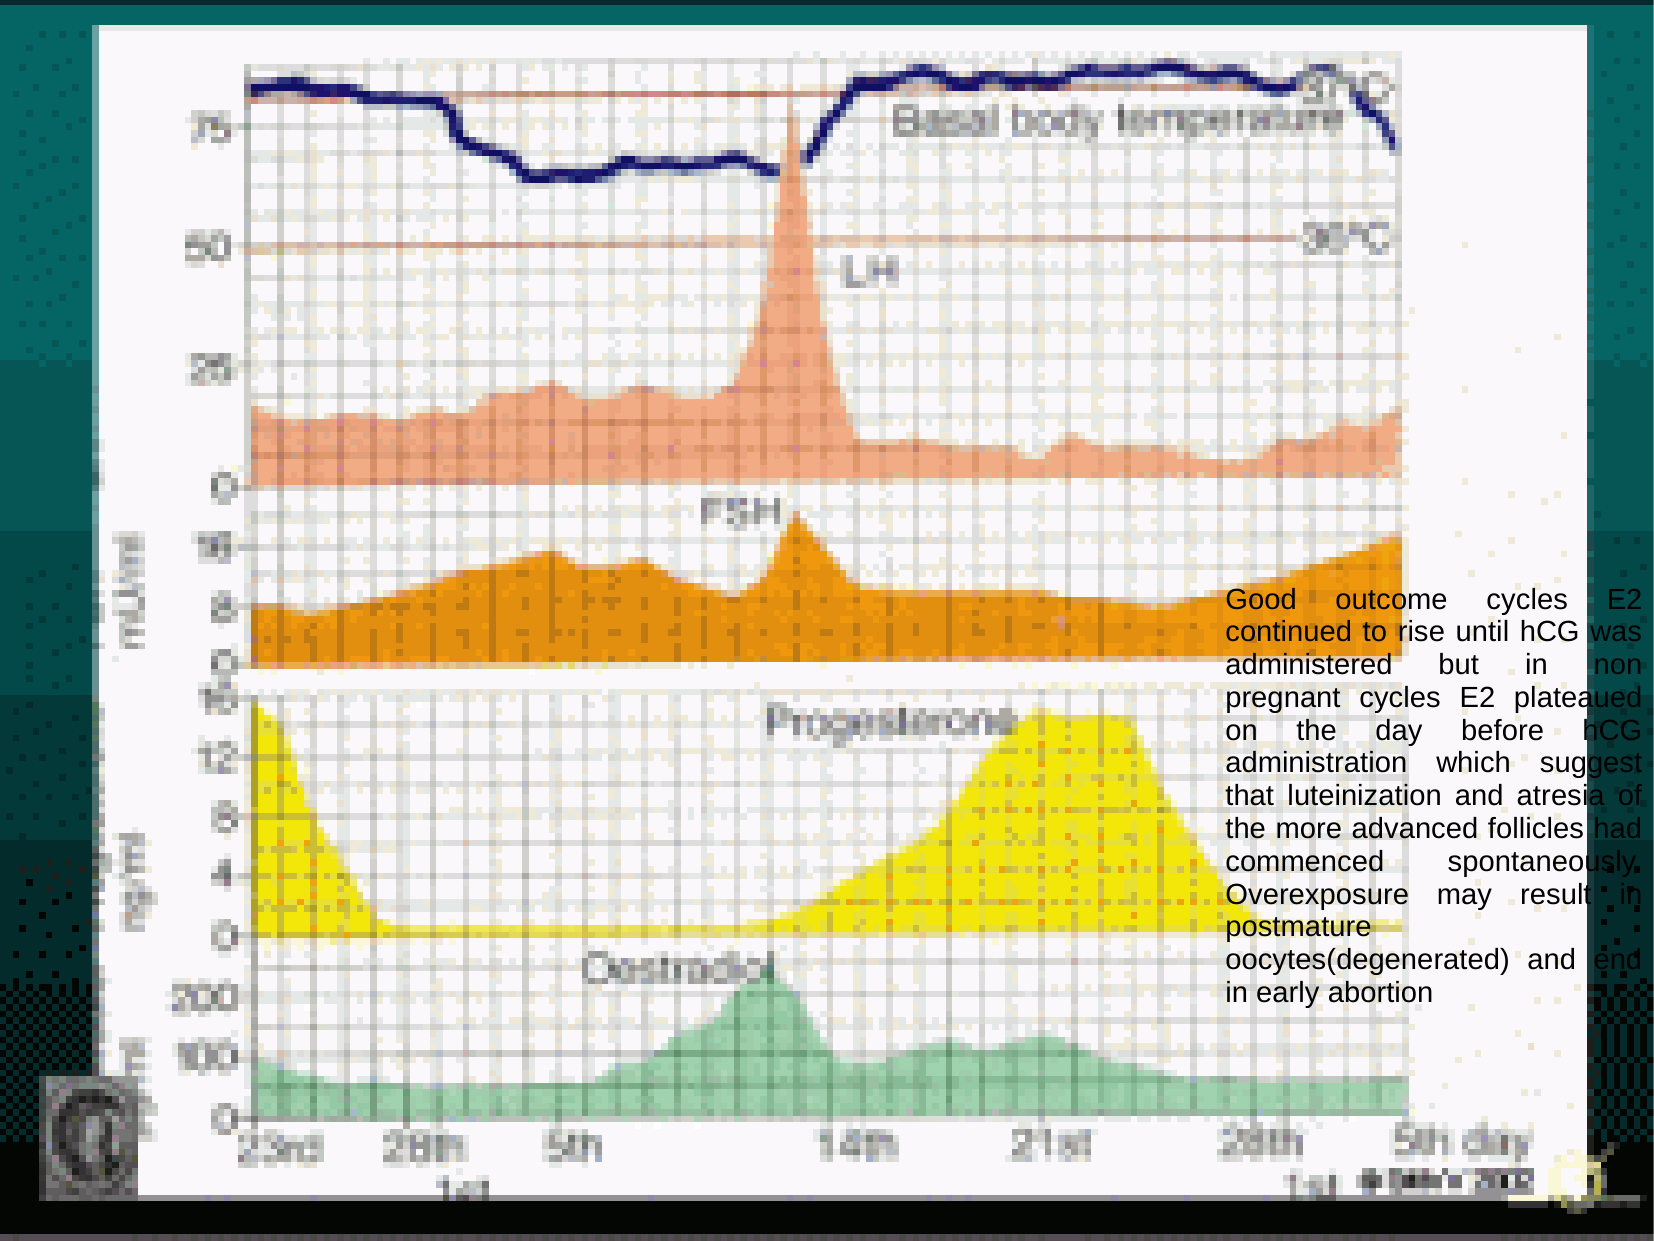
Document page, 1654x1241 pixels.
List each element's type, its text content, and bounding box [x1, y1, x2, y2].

text_box Good outcome cycles E2 continued to rise until hCG was administered but in non pregnant cycles E2 plateaued on the day before hCG administration which suggest that luteinization and atresia of the more advanced follicles had commenced spontaneously. Overexposure may result in postmature oocytes(degenerated) and end in early abortion [1210, 575, 1654, 971]
picture [0, 0, 1654, 1241]
